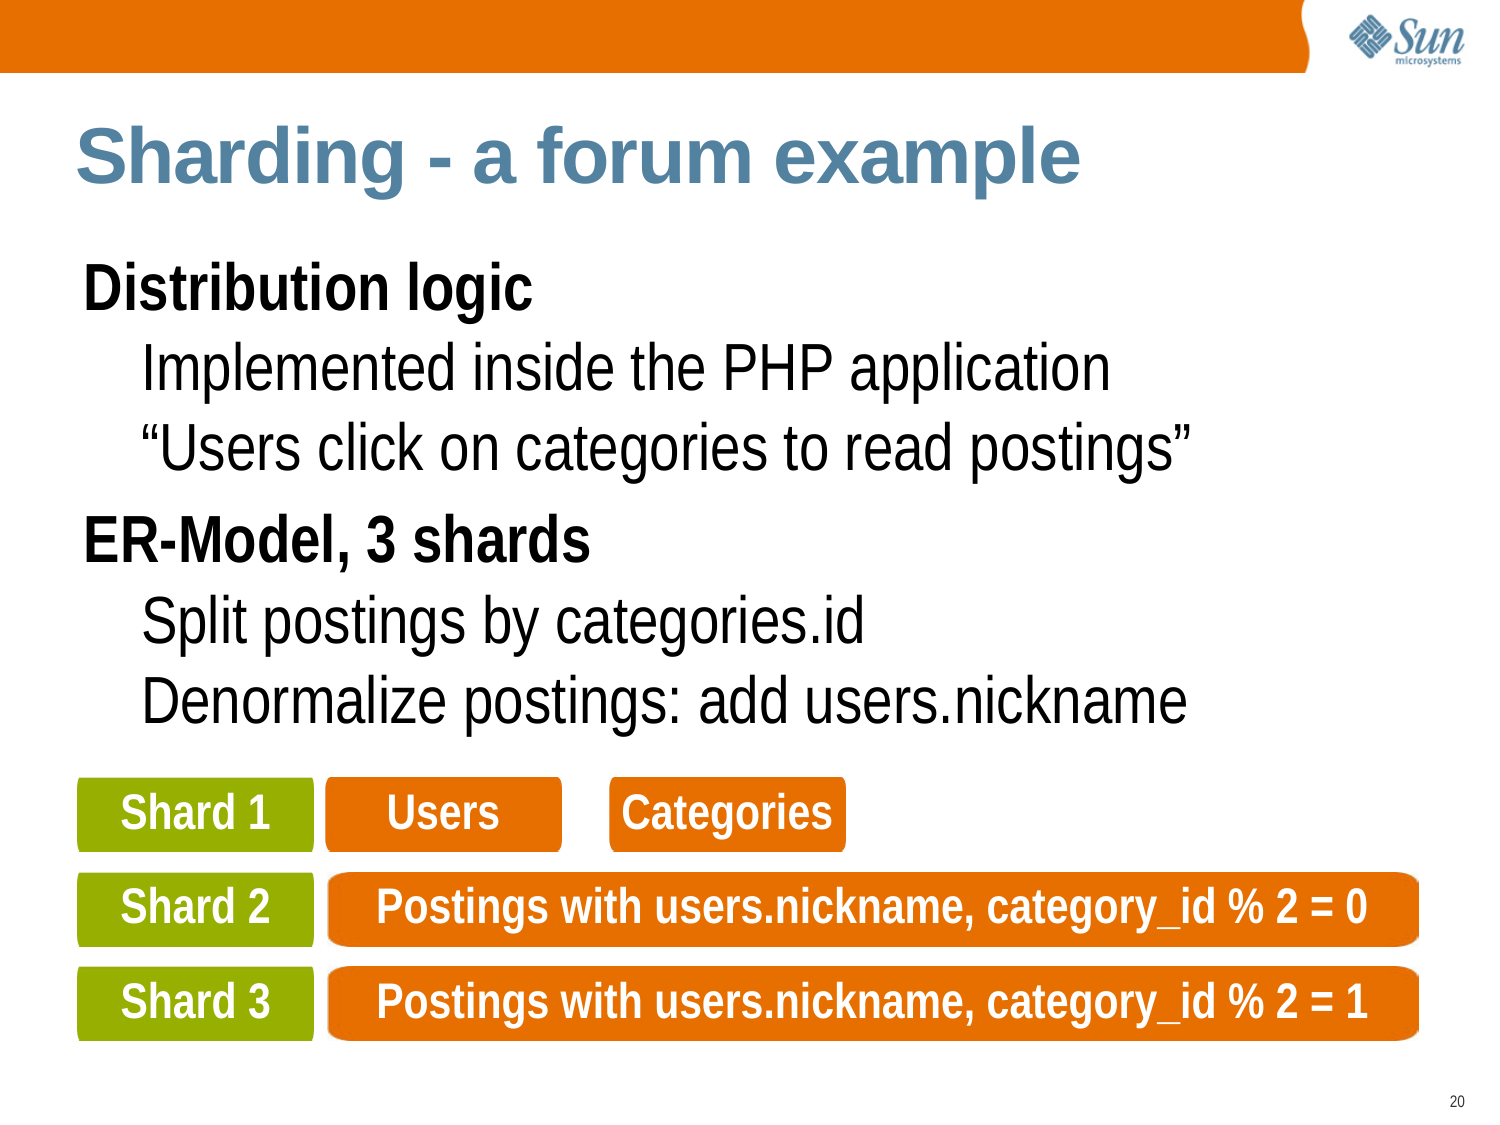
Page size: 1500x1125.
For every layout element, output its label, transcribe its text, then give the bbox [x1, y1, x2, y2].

list Distribution logic Implemented inside the PHP application “Users click on categories to read postings” ER-Model, 3 shards Split postings by categories.id Denormalize postings: add users.nickname [64, 258, 1401, 1062]
picture [77, 966, 314, 1041]
picture [0, 0, 1500, 73]
title Sharding - a forum example [75, 119, 1437, 224]
picture [77, 872, 314, 947]
picture [77, 777, 314, 852]
picture [325, 777, 562, 852]
picture [327, 966, 1419, 1041]
picture [609, 777, 846, 852]
picture [327, 872, 1419, 947]
